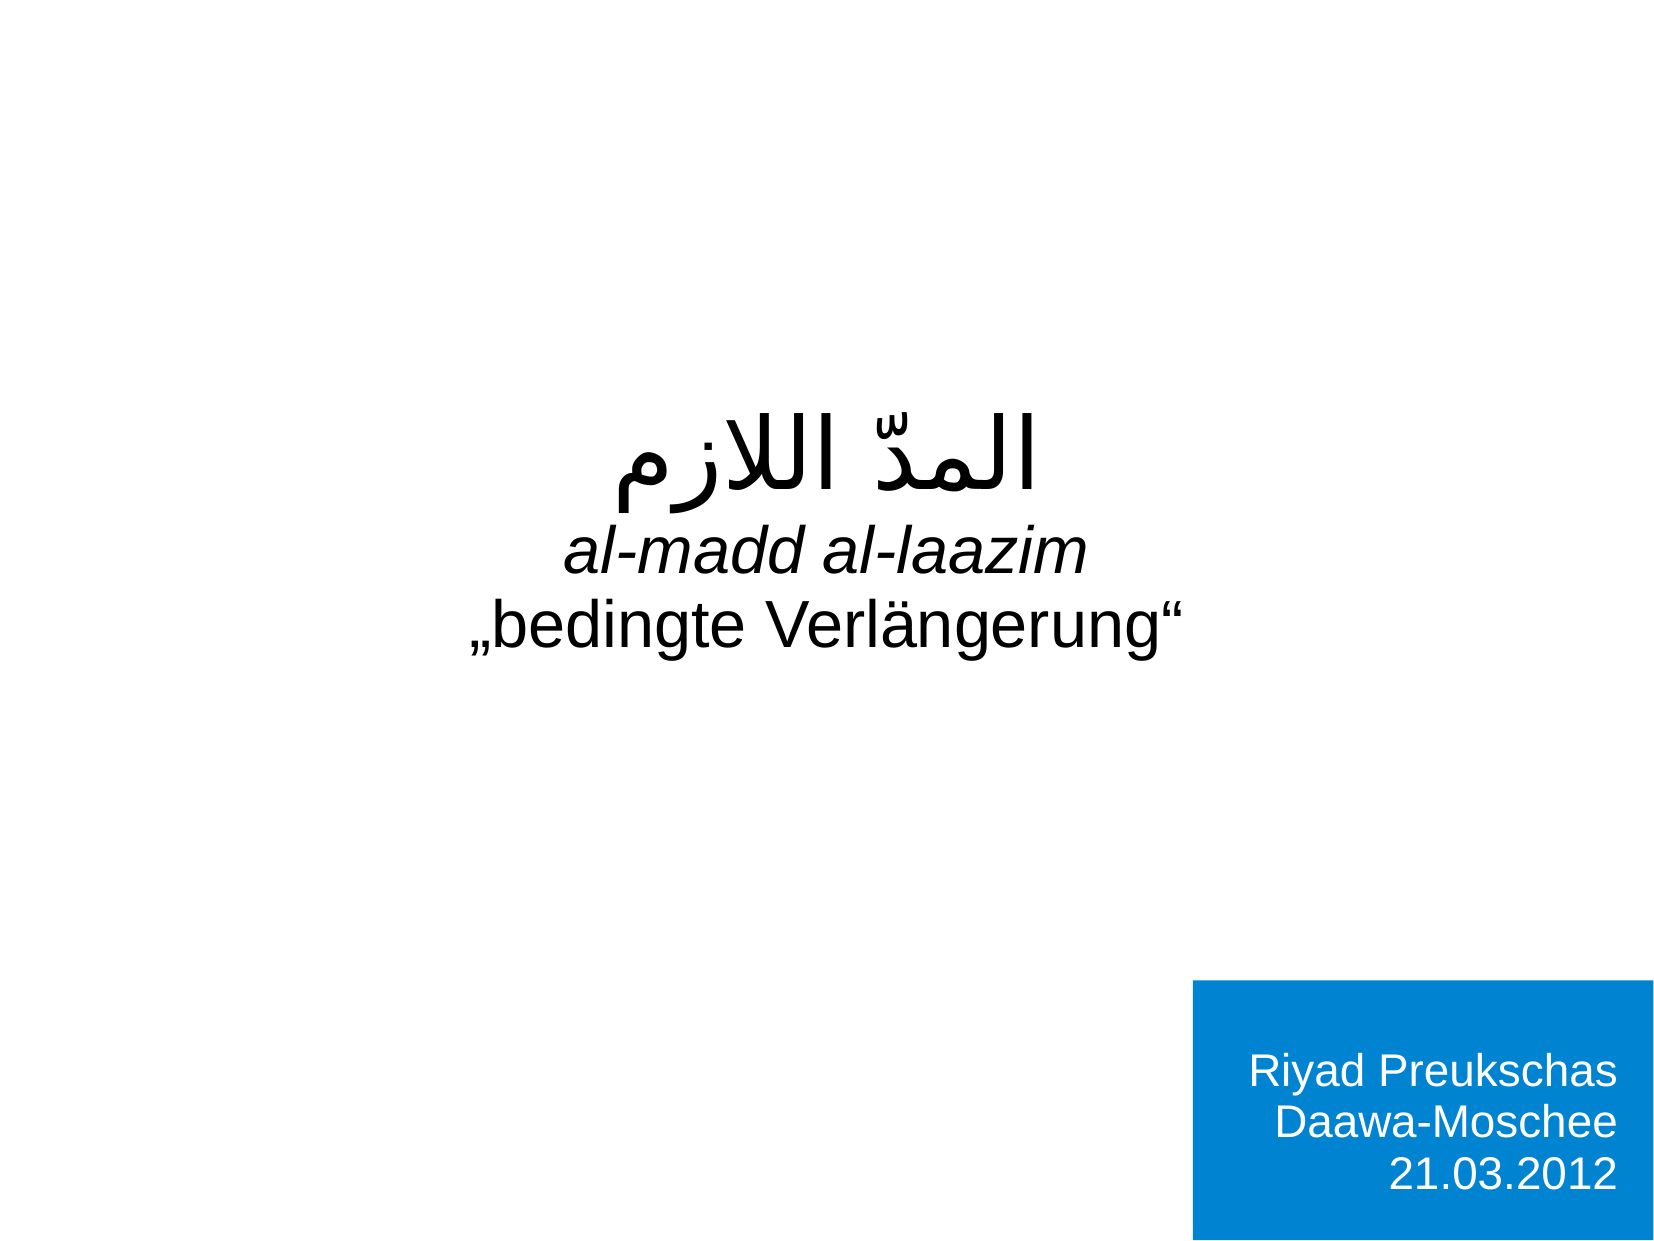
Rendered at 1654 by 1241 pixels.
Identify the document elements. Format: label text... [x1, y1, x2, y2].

text_box Riyad Preukschas Daawa-Moschee 21.03.2012 [1240, 1039, 1619, 1205]
subtitle المدّ اللازم al-madd al-laazim „bedingte Verlängerung“ [82, 49, 1571, 1010]
text_box [1192, 980, 1654, 1241]
